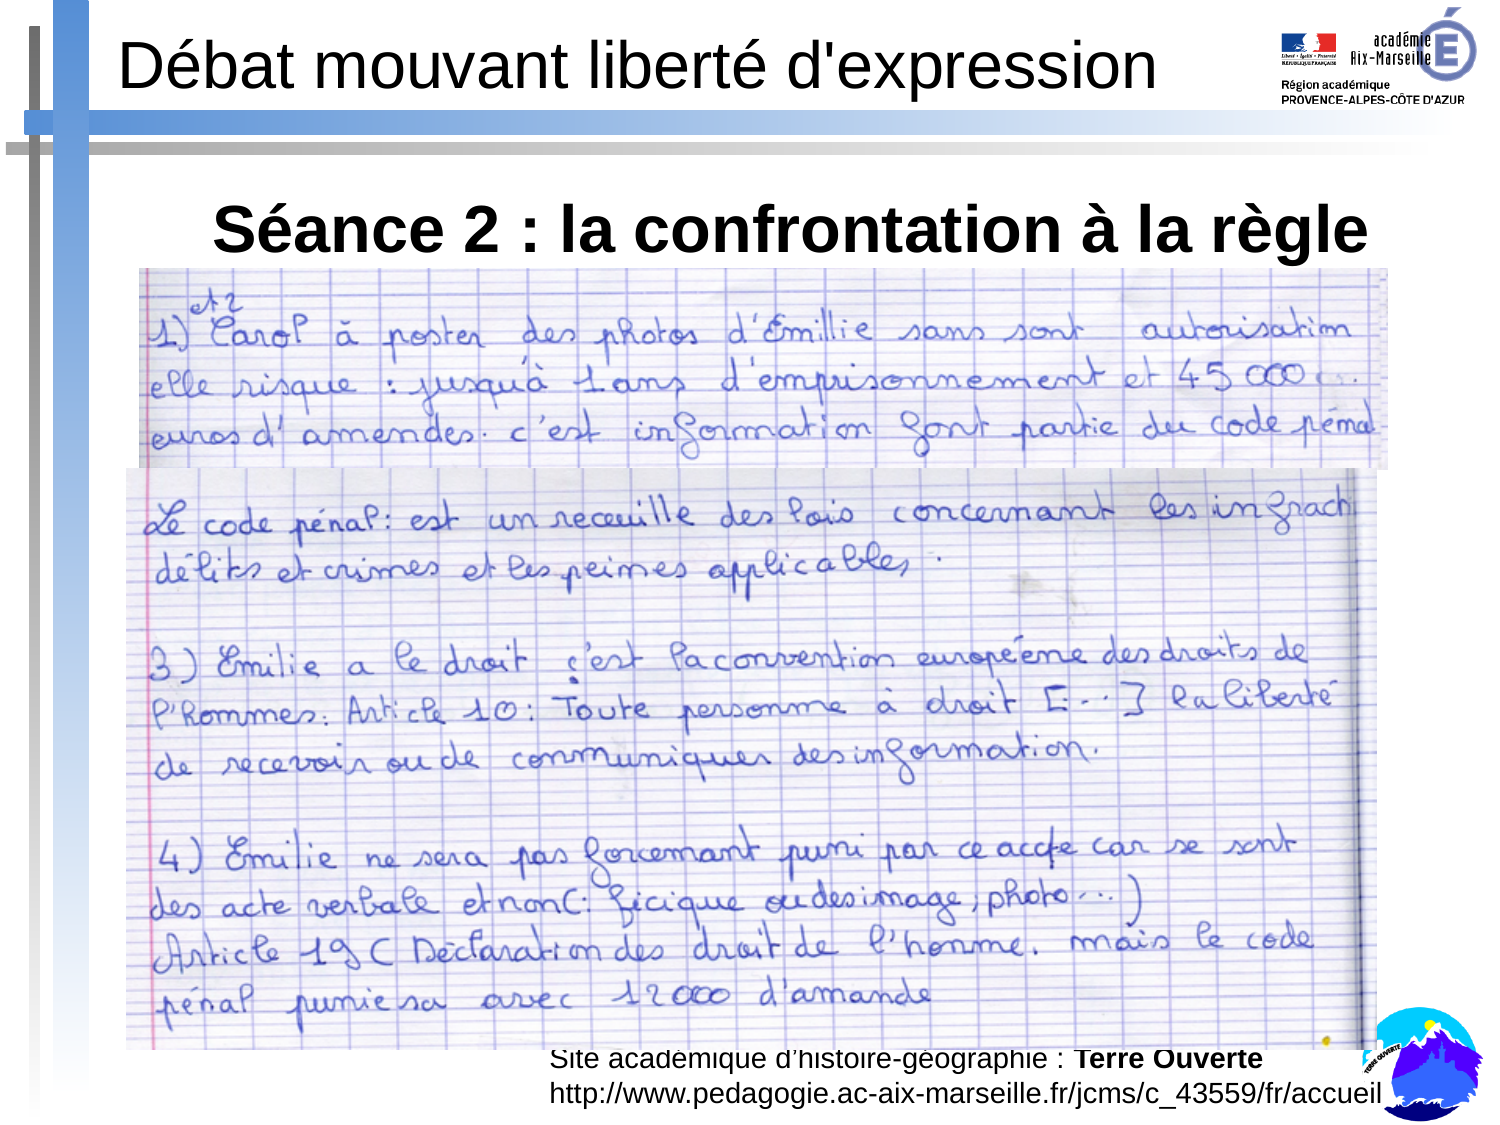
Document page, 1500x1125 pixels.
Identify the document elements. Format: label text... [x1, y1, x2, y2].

picture [1269, 0, 1484, 114]
text_box Site académique d’histoire-géographie : Terre Ouverte http://www.pedagogie.ac-aix-marseille.fr/jcms/c_43559/fr/accueil [534, 1031, 1399, 1117]
picture [126, 268, 1484, 1122]
text_box Débat mouvant liberté d'expression [102, 14, 1175, 110]
text_box [5, 0, 1454, 1121]
text_box Séance 2 : la confrontation à la règle [100, 178, 1484, 274]
